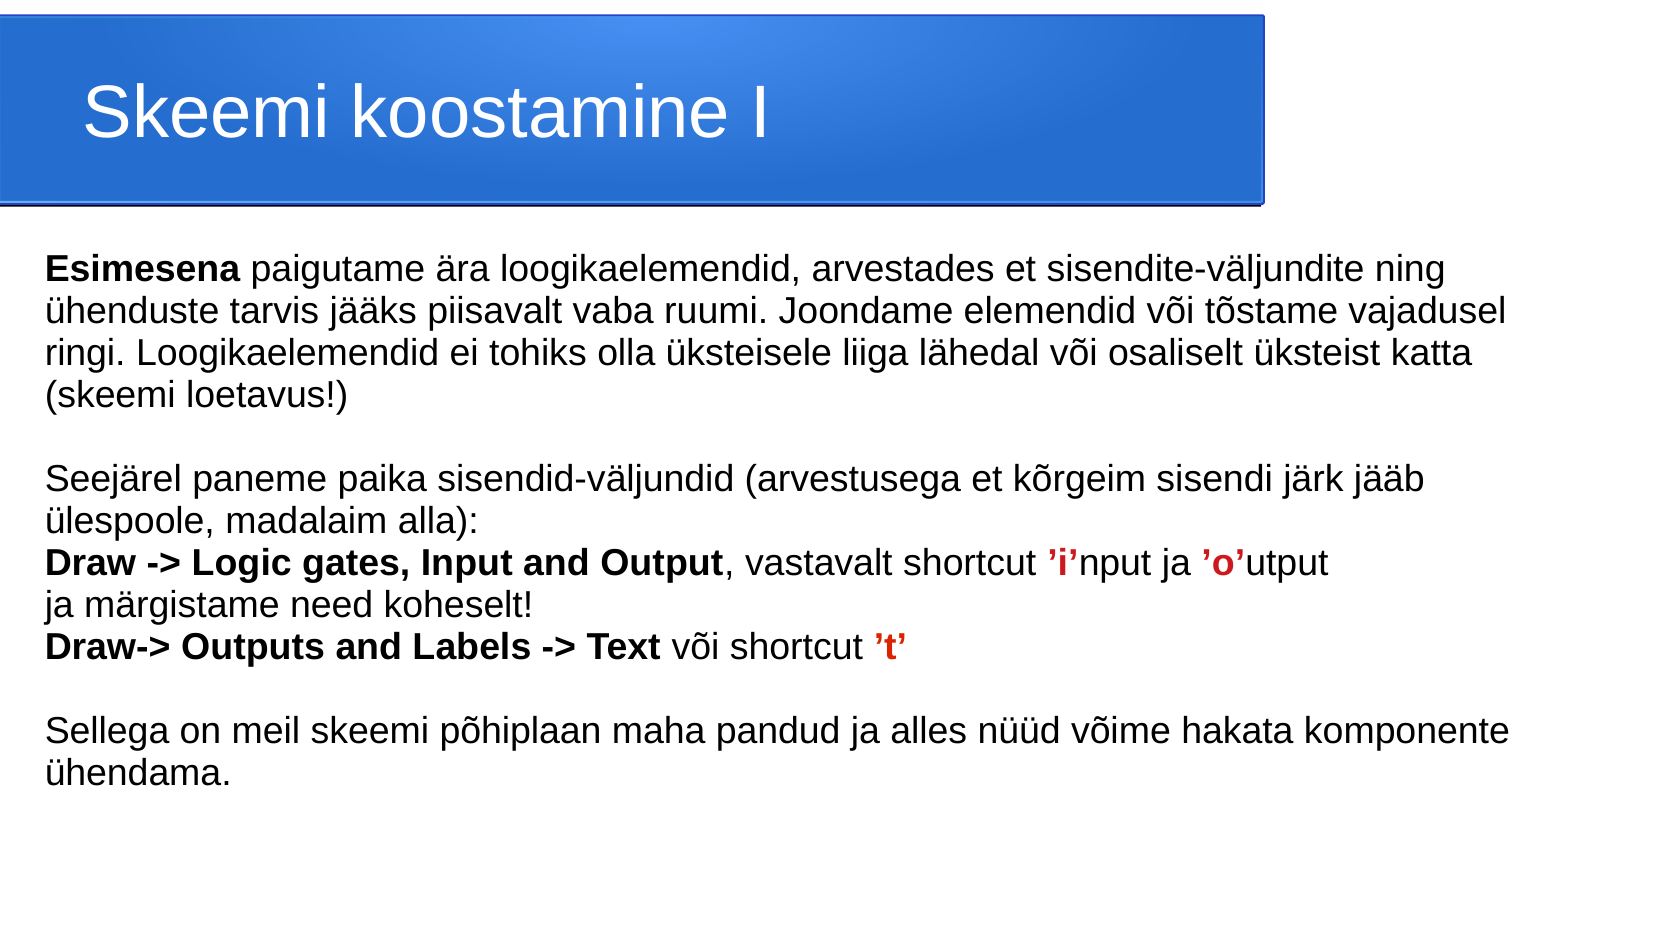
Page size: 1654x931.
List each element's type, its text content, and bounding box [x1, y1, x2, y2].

title Skeemi koostamine I [82, 35, 1235, 189]
text_box Esimesena paigutame ära loogikaelemendid, arvestades et sisendite-väljundite ning ühenduste tarvis jääks piisavalt vaba ruumi. Joondame elemendid või tõstame vajadusel ringi. Loogikaelemendid ei tohiks olla üksteisele liiga lähedal või osaliselt üksteist katta (skeemi loetavus!) Seejärel paneme paika sisendid-väljundid (arvestusega et kõrgeim sisendi järk jääb ülespoole, madalaim alla): Draw -> Logic gates, Input and Output, vastavalt shortcut ’i’nput ja ’o’utput ja märgistame need koheselt! Draw-> Outputs and Labels -> Text või shortcut ’t’ Sellega on meil skeemi põhiplaan maha pandud ja alles nüüd võime hakata komponente ühendama. [30, 240, 1606, 885]
